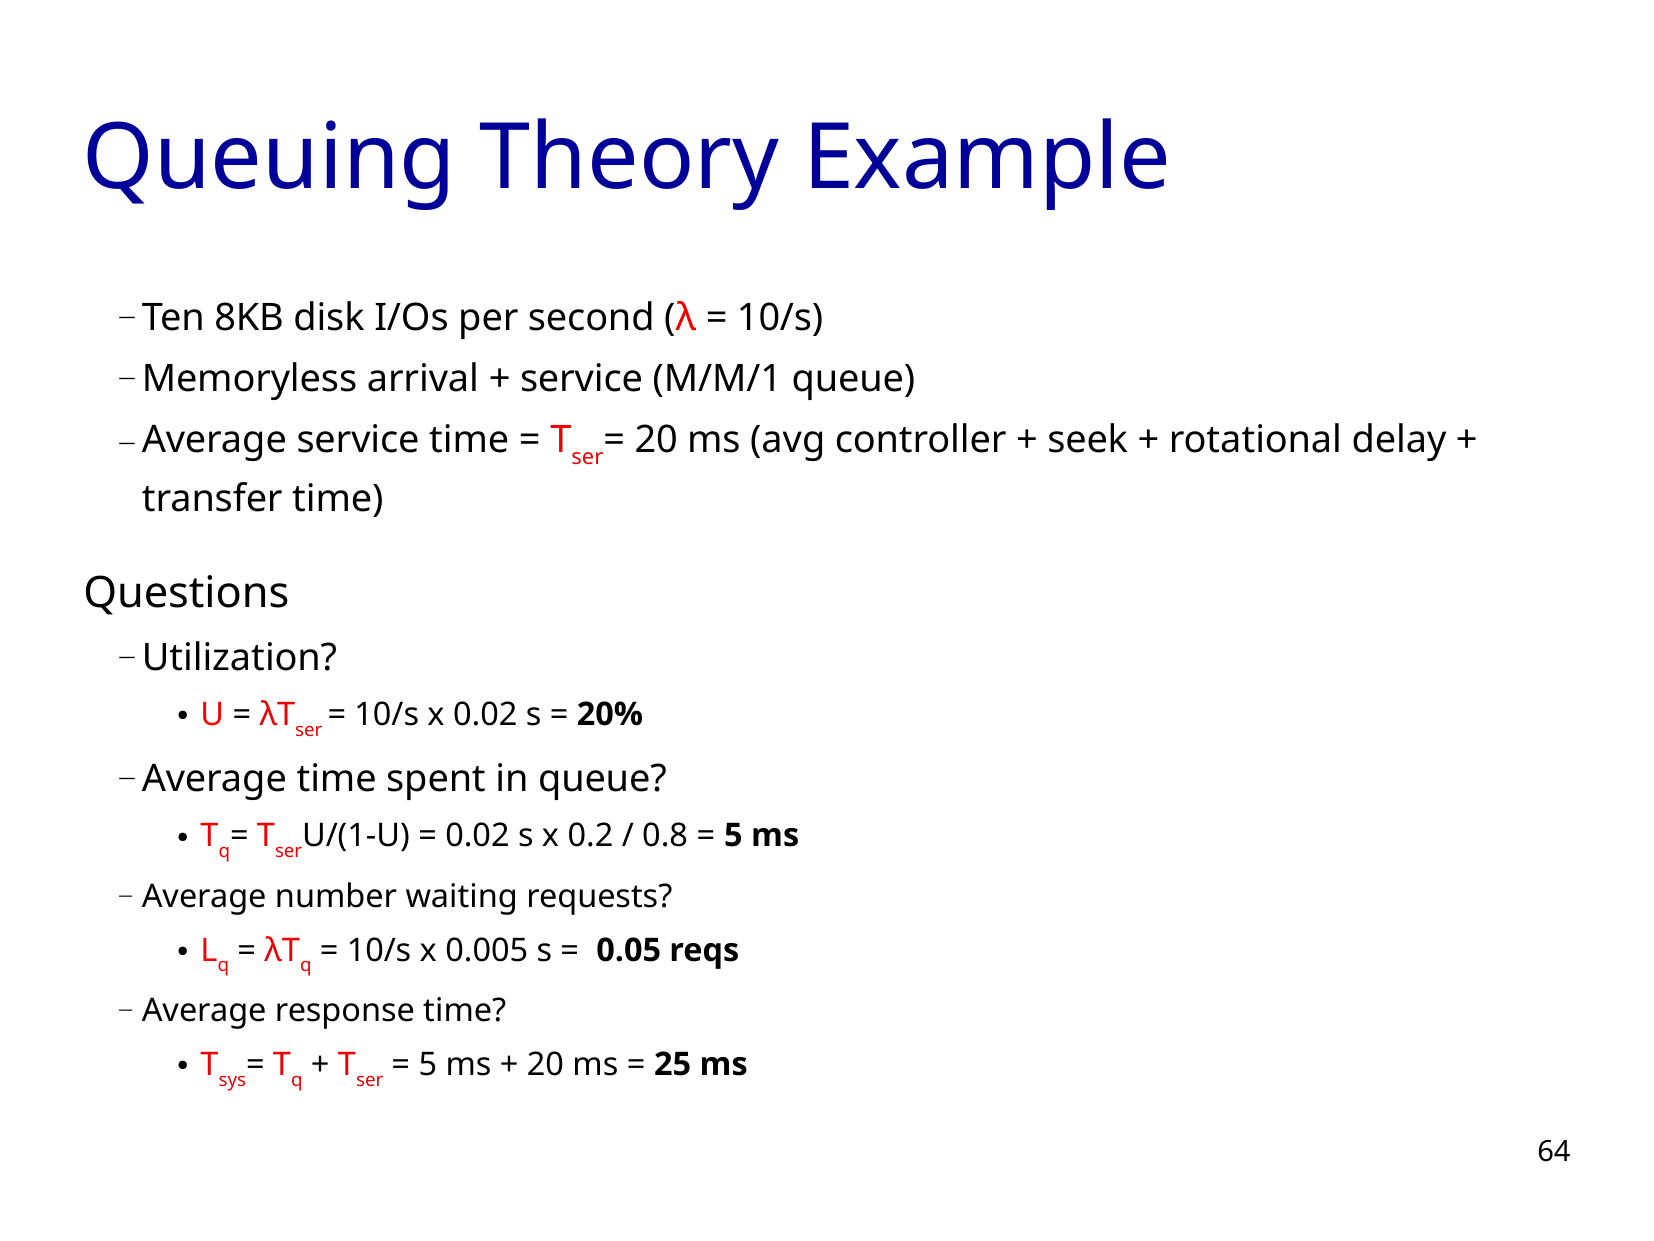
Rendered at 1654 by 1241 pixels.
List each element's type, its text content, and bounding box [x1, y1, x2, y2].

list Ten 8KB disk I/Os per second (λ = 10/s) Memoryless arrival + service (M/M/1 queue) Average service time = Tser= 20 ms (avg controller + seek + rotational delay + transfer time) Questions Utilization? U = λTser = 10/s x 0.02 s = 20% Average time spent in queue? Tq= TserU/(1-U) = 0.02 s x 0.2 / 0.8 = 5 ms Average number waiting requests? Lq = λTq = 10/s x 0.005 s = 0.05 reqs Average response time? Tsys= Tq + Tser = 5 ms + 20 ms = 25 ms [60, 290, 1571, 1096]
title Queuing Theory Example [82, 49, 1571, 257]
